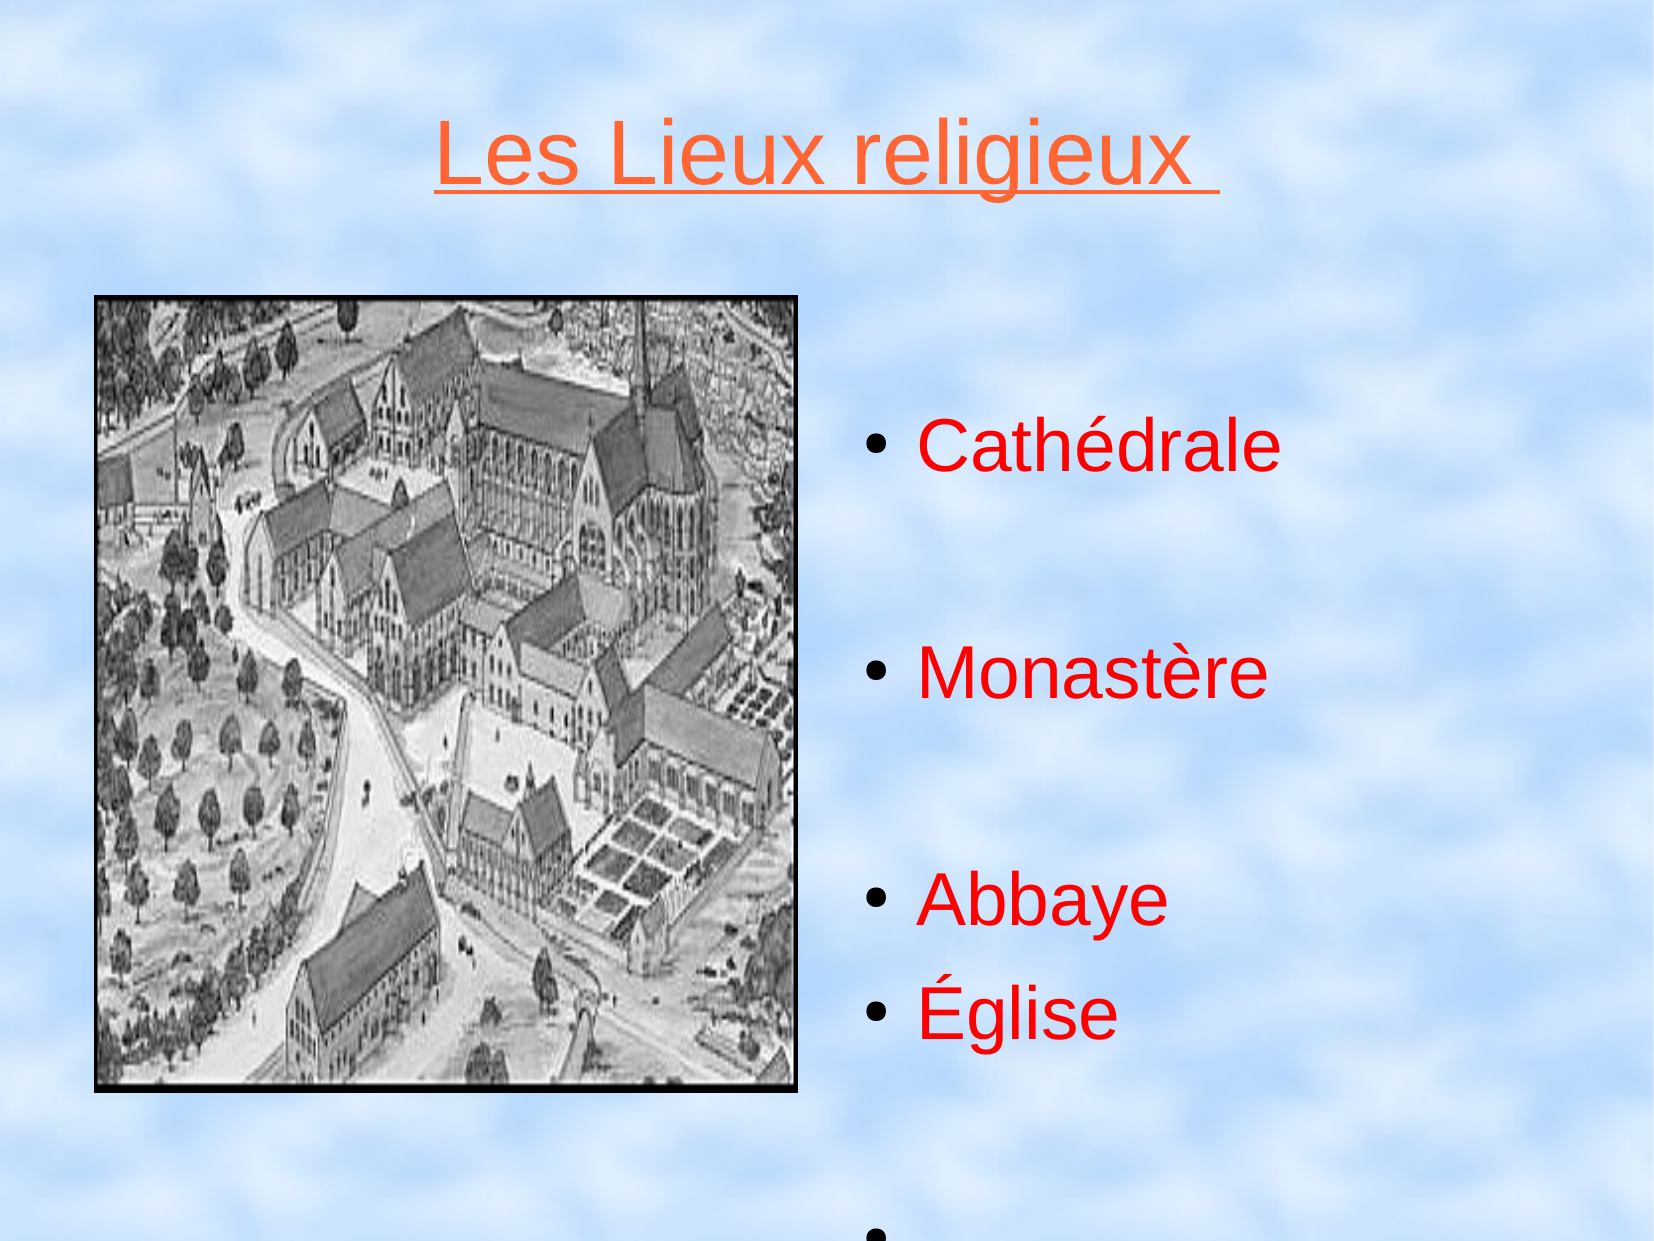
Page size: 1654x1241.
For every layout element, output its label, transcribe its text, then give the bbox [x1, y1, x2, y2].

list Cathédrale Monastère Abbaye Église [845, 290, 1572, 1241]
title Les Lieux religieux [82, 56, 1571, 250]
picture [0, 0, 1654, 1241]
